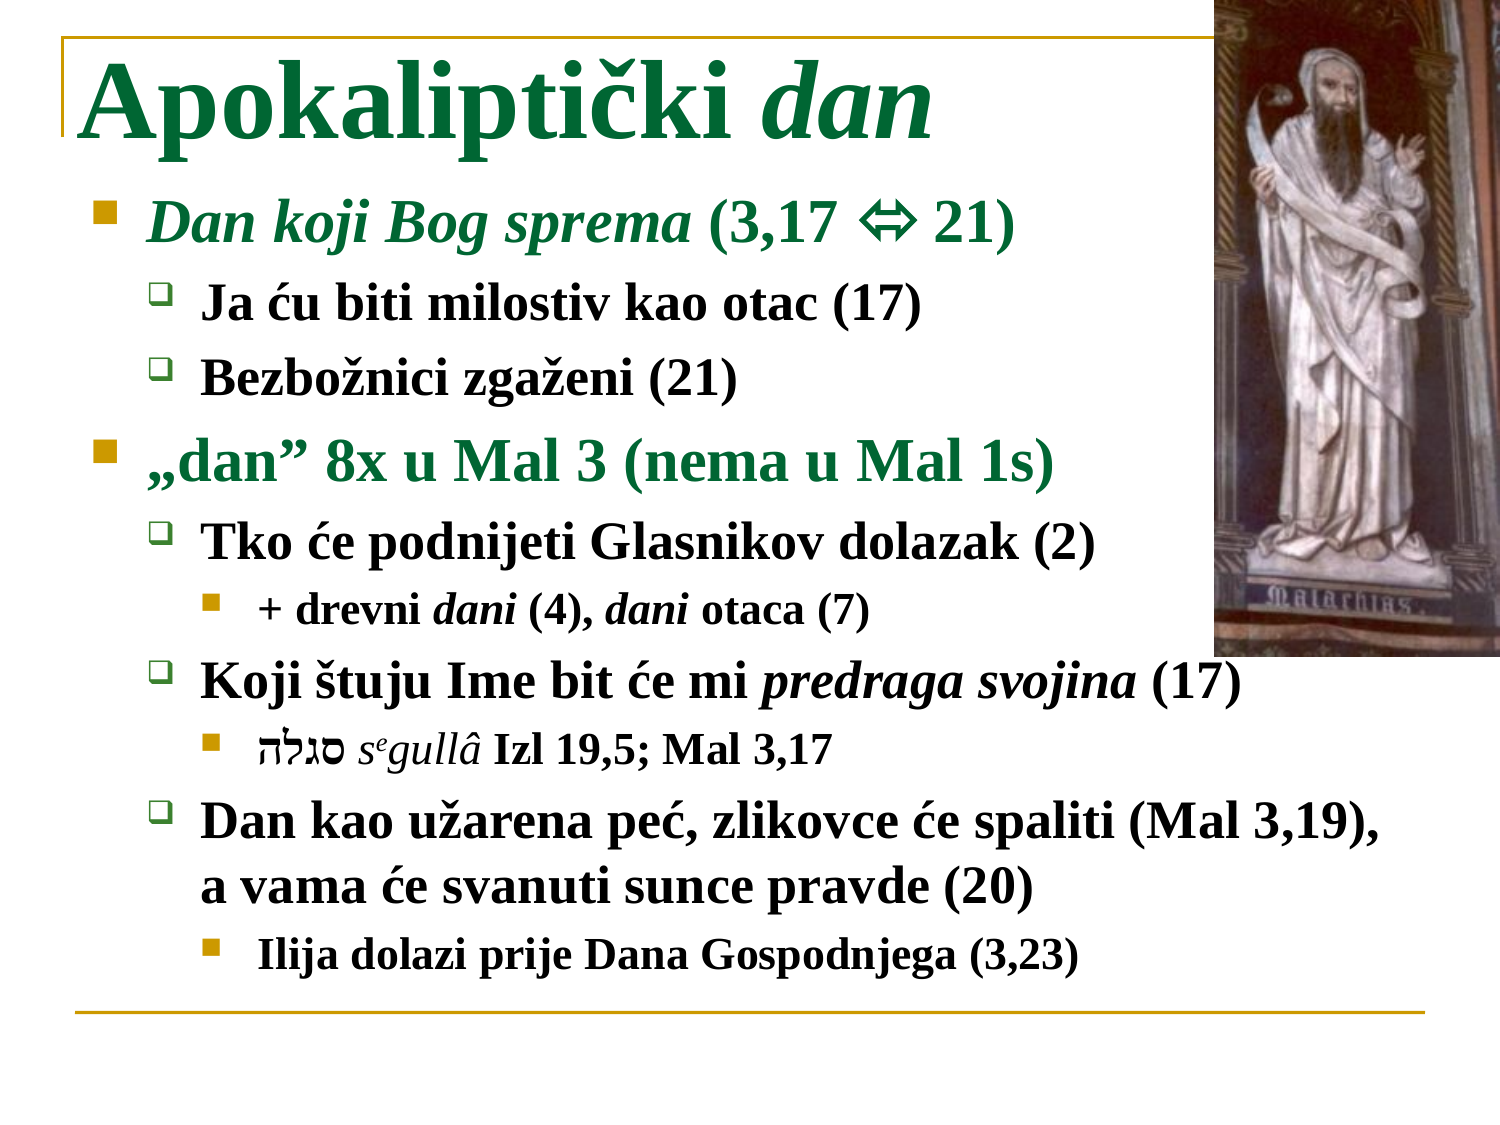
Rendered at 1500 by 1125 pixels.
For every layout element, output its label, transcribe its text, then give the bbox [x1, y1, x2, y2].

title Apokaliptički dan [61, 19, 1214, 206]
list Dan koji Bog sprema (3,17  21) Ja ću biti milostiv kao otac (17) Bezbožnici zgaženi (21) „dan” 8x u Mal 3 (nema u Mal 1s) Tko će podnijeti Glasnikov dolazak (2) + drevni dani (4), dani otaca (7) Koji štuju Ime bit će mi predraga svojina (17) סגלה segullâ Izl 19,5; Mal 3,17 Dan kao užarena peć, zlikovce će spaliti (Mal 3,19), a vama će svanuti sunce pravde (20) Ilija dolazi prije Dana Gospodnjega (3,23) [75, 172, 1425, 1006]
picture [1214, 0, 1500, 657]
